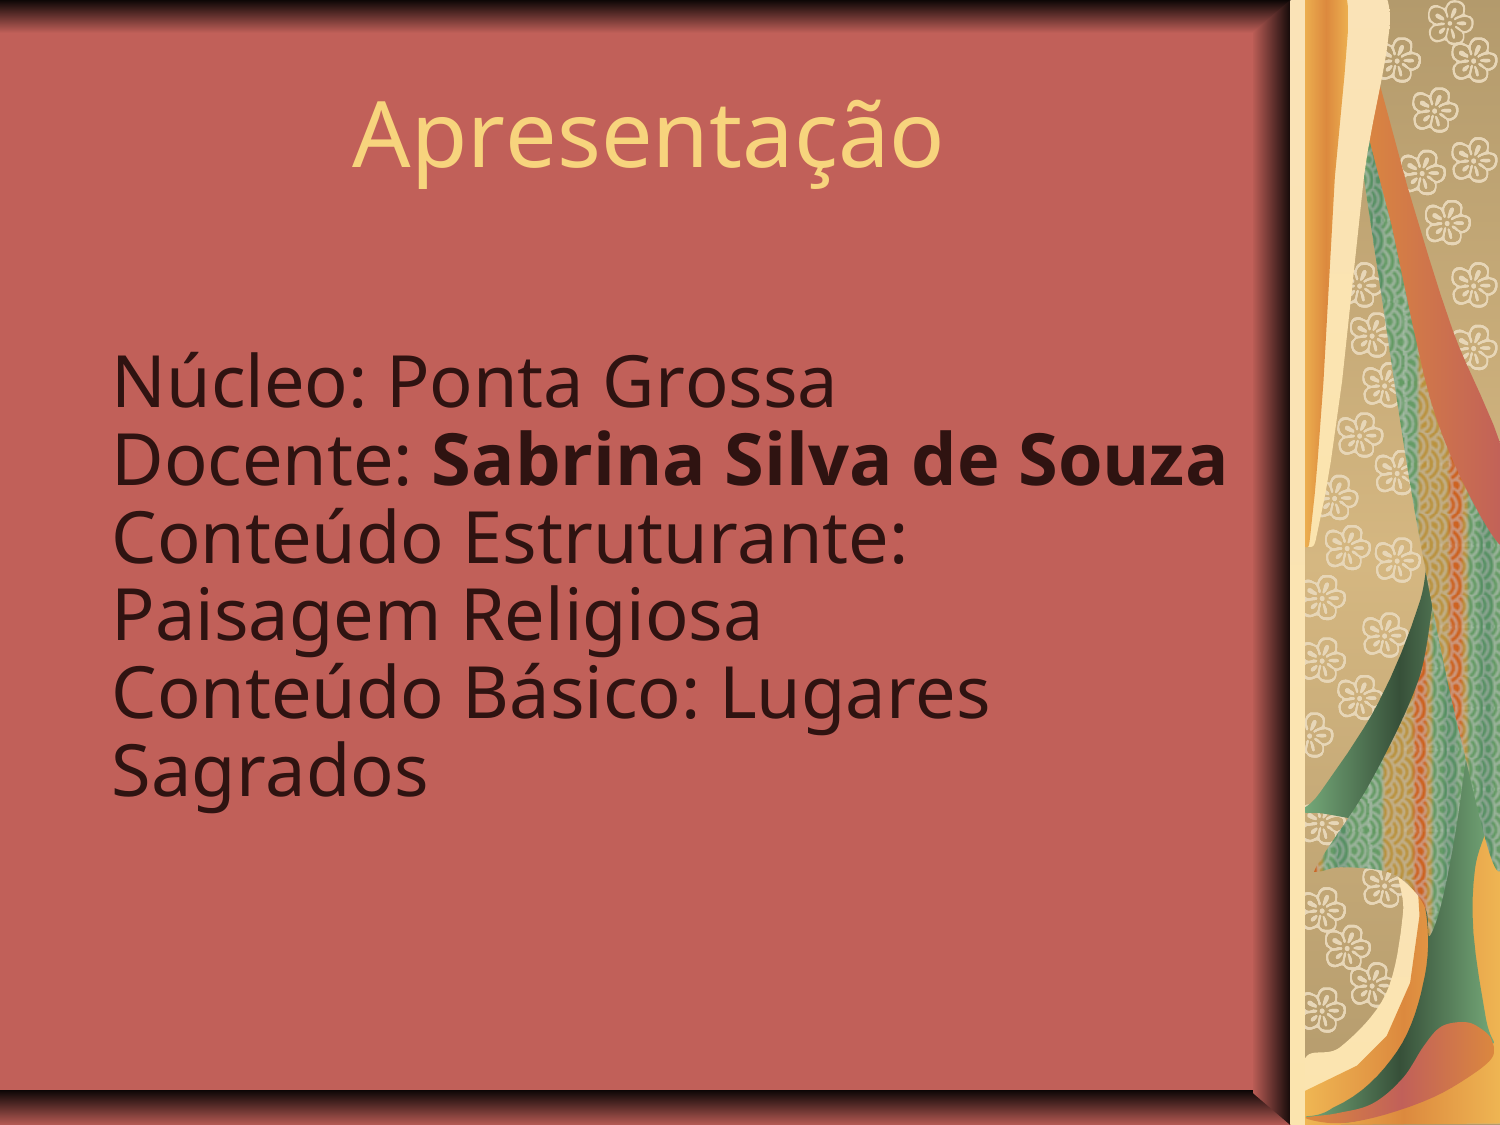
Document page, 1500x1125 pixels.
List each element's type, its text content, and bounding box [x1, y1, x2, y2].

title Apresentação [35, 37, 1263, 225]
picture [1313, 145, 1500, 937]
list Núcleo: Ponta Grossa Docente: Sabrina Silva de Souza Conteúdo Estruturante: Paisagem Religiosa Conteúdo Básico: Lugares Sagrados [43, 337, 1255, 847]
